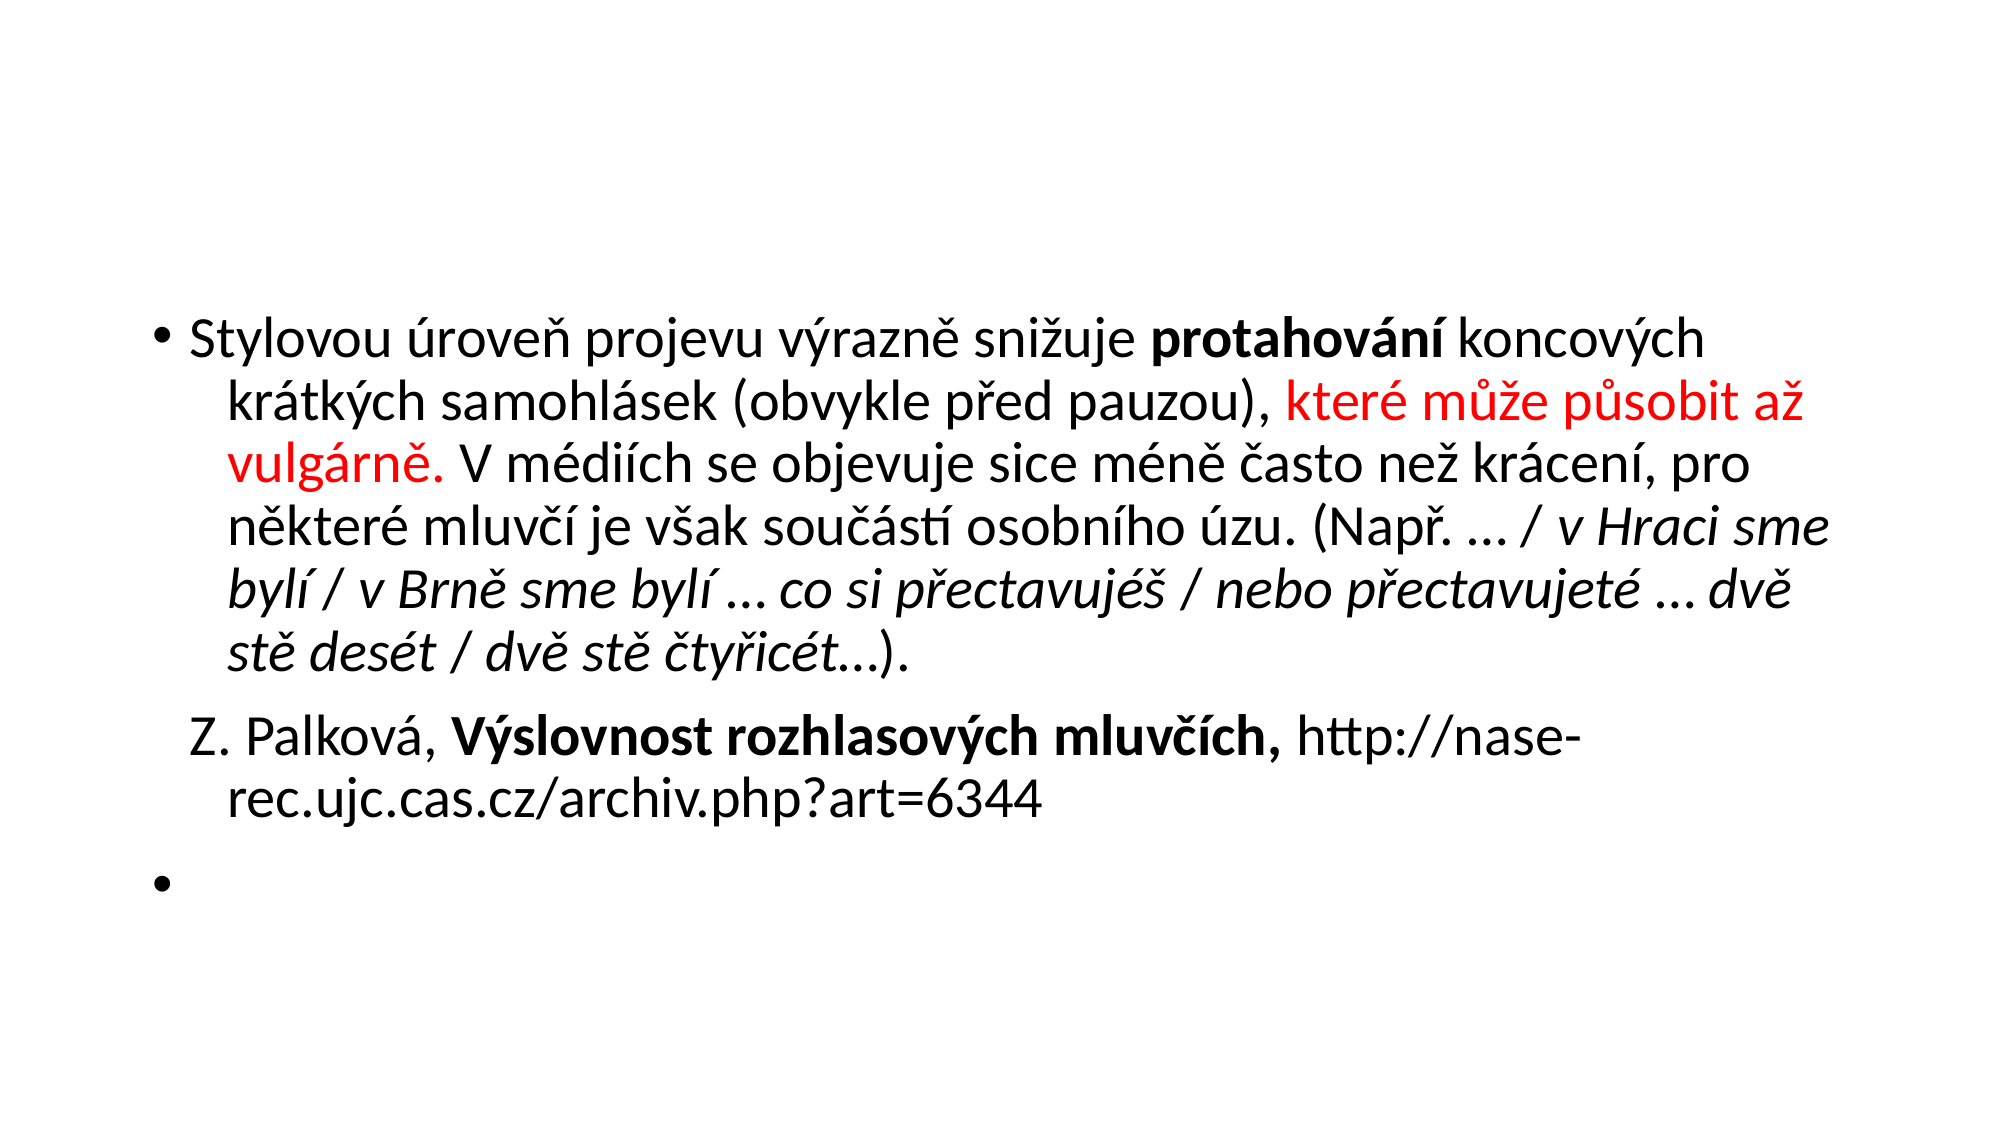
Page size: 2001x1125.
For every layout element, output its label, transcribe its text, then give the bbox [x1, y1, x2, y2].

list Stylovou úroveň projevu výrazně snižuje protahování koncových krátkých samohlásek (obvykle před pauzou), které může působit až vulgárně. V médiích se objevuje sice méně často než krácení, pro některé mluvčí je však součástí osobního úzu. (Např. … / v Hraci sme bylí / v Brně sme bylí … co si přectavujéš / nebo přectavujeté … dvě stě desét / dvě stě čtyřicét…). Z. Palková, Výslovnost rozhlasových mluvčích, http://nase-rec.ujc.cas.cz/archiv.php?art=6344 [137, 299, 1863, 1014]
